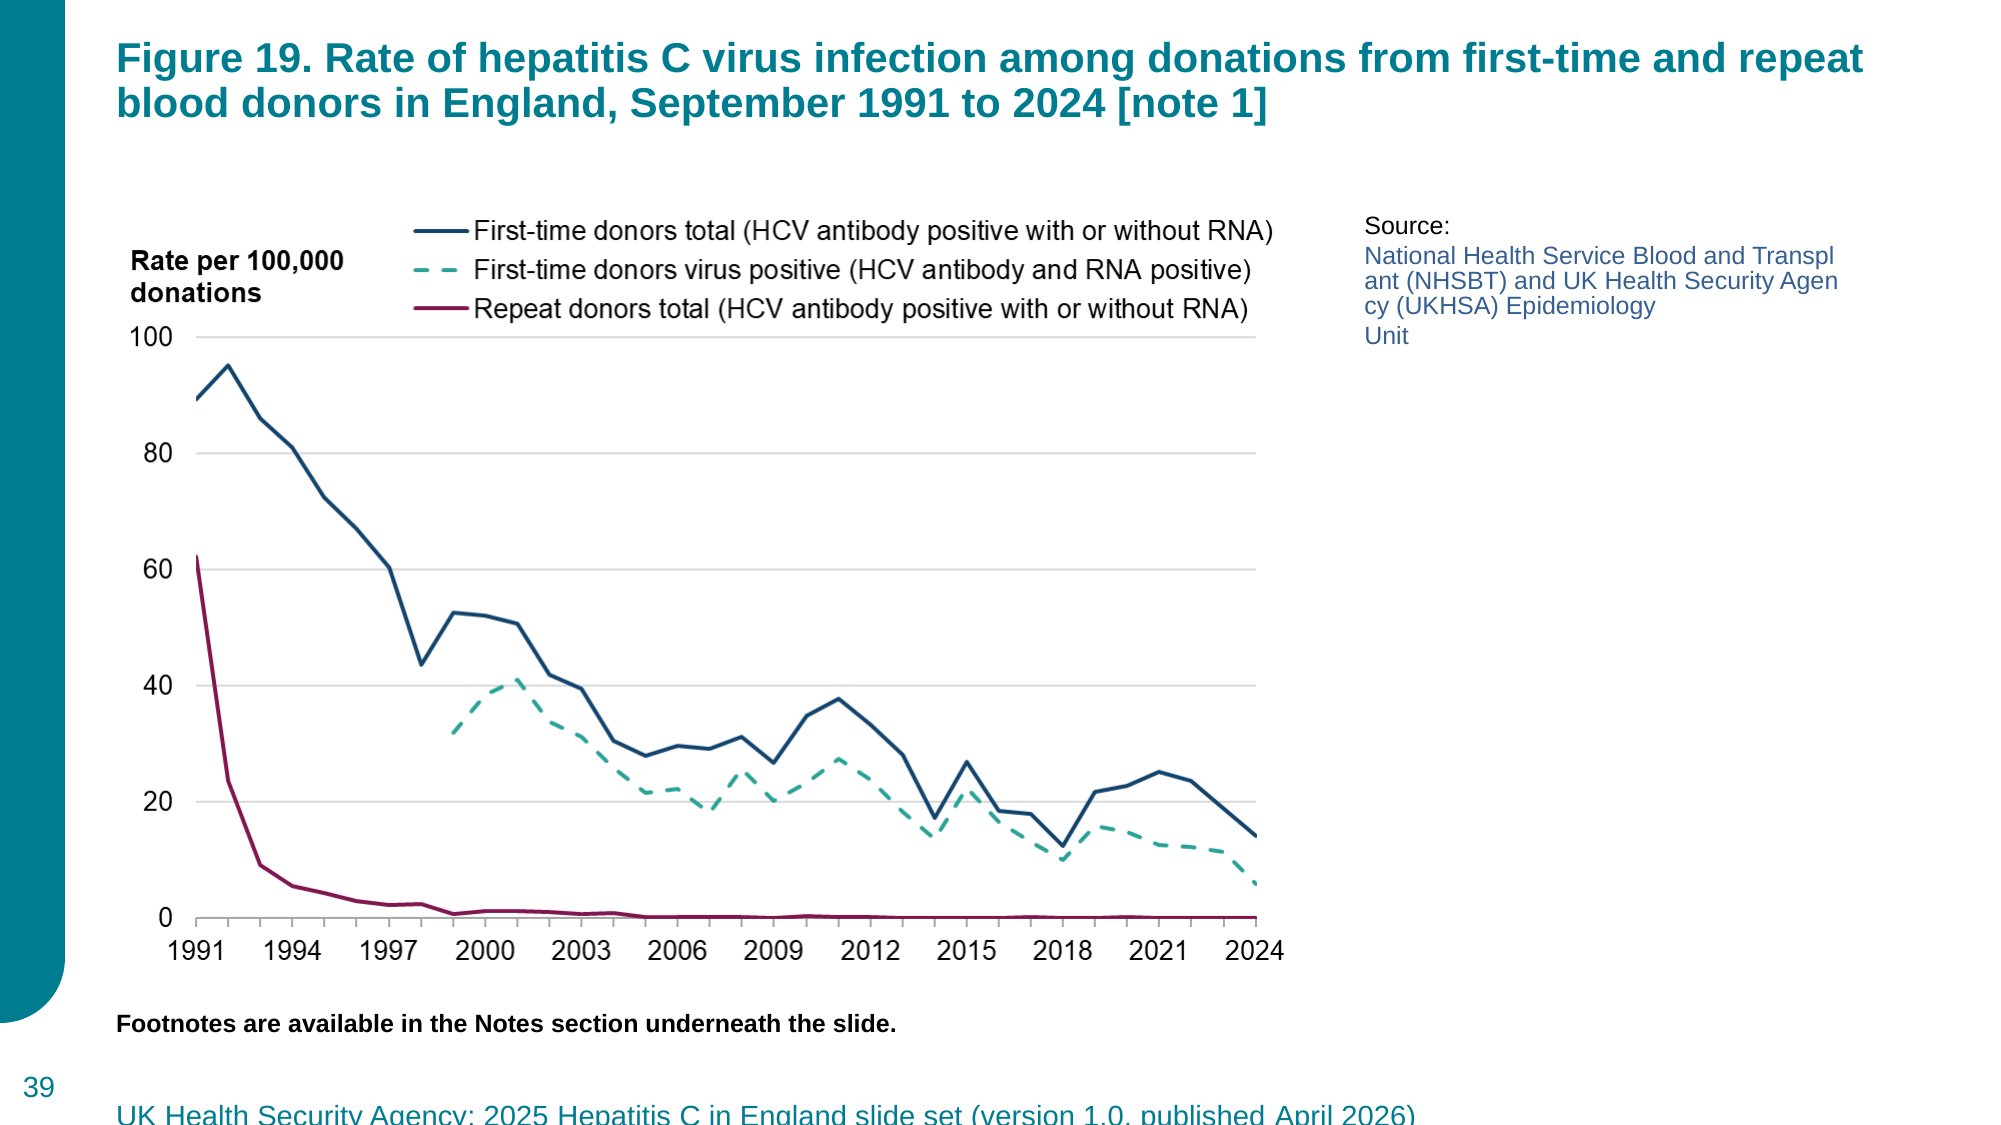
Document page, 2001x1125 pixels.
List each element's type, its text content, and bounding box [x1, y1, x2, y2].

text_box Footnotes are available in the Notes section underneath the slide. [101, 999, 1025, 1046]
title Figure 19. Rate of hepatitis C virus infection among donations from first-time and repeat blood donors in England, September 1991 to 2024 [note 1] [101, 29, 1926, 189]
text_box Source: National Health Service Blood and Transplant (NHSBT) and UK Health Security Agency (UKHSA) Epidemiology Unit [1349, 202, 1859, 339]
text_box [7, 1055, 75, 1116]
picture [113, 188, 1298, 971]
text_box UK Health Security Agency: 2025 Hepatitis C in England slide set (version 1.0, published April 2026) [101, 1054, 1771, 1115]
